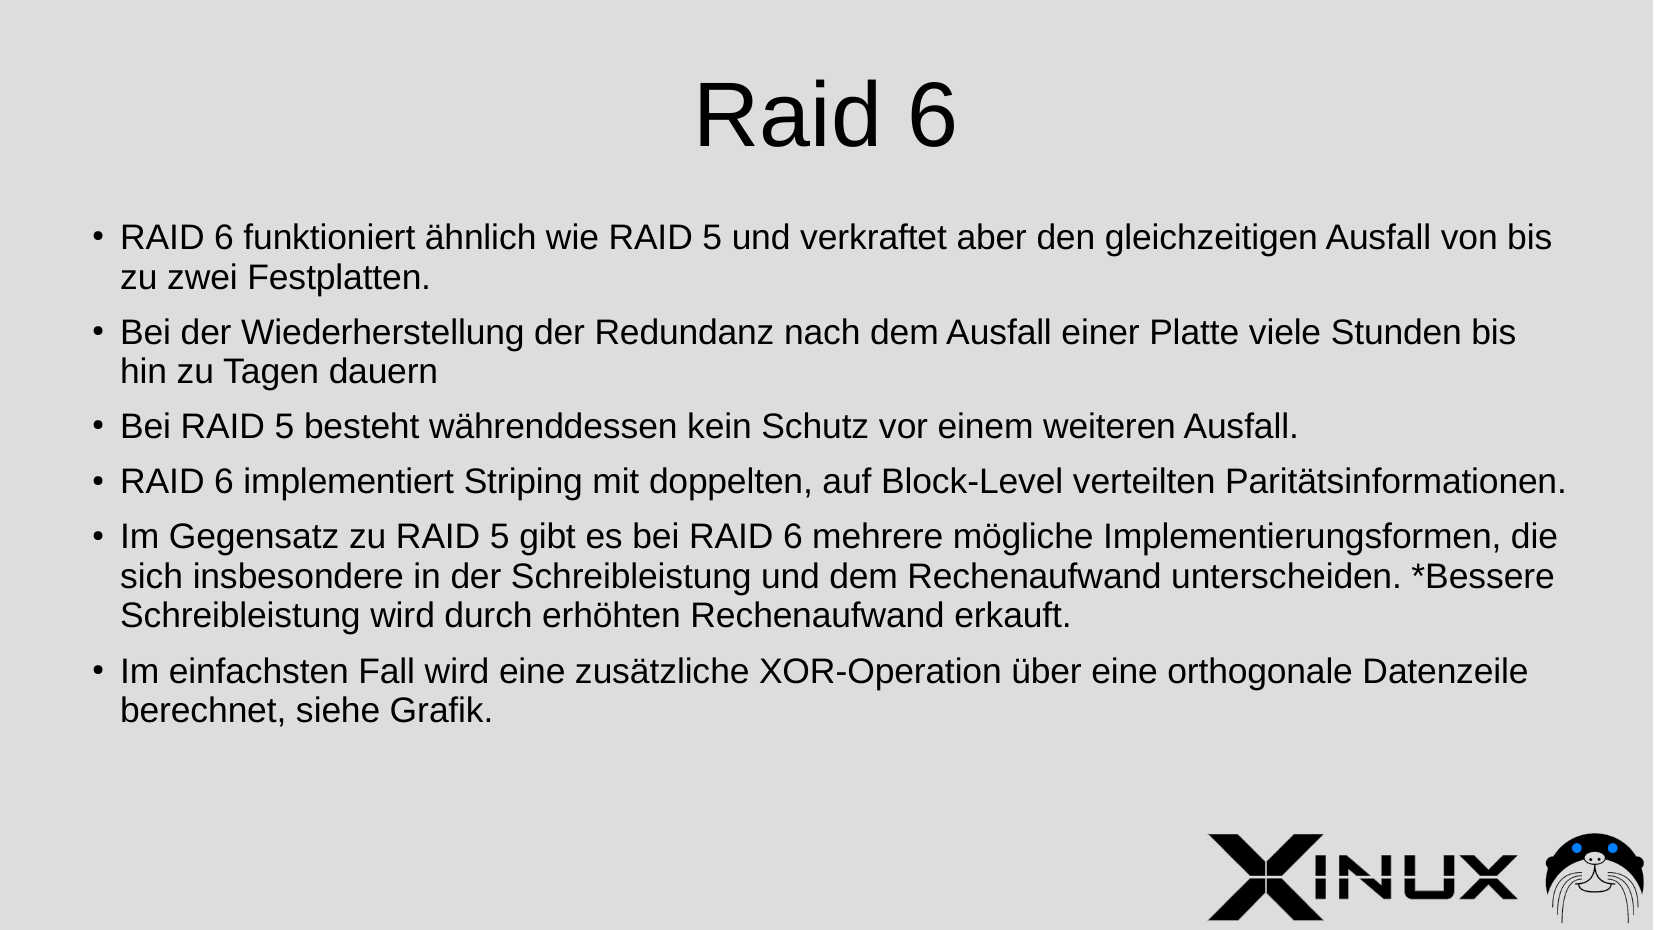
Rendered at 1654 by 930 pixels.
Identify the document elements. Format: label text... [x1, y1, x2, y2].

picture [1200, 824, 1650, 930]
list RAID 6 funktioniert ähnlich wie RAID 5 und verkraftet aber den gleichzeitigen Ausfall von bis zu zwei Festplatten. Bei der Wiederherstellung der Redundanz nach dem Ausfall einer Platte viele Stunden bis hin zu Tagen dauern Bei RAID 5 besteht währenddessen kein Schutz vor einem weiteren Ausfall. RAID 6 implementiert Striping mit doppelten, auf Block-Level verteilten Paritätsinformationen. Im Gegensatz zu RAID 5 gibt es bei RAID 6 mehrere mögliche Implementierungsformen, die sich insbesondere in der Schreibleistung und dem Rechenaufwand unterscheiden. *Bessere Schreibleistung wird durch erhöhten Rechenaufwand erkauft. Im einfachsten Fall wird eine zusätzliche XOR-Operation über eine orthogonale Datenzeile berechnet, siehe Grafik. [82, 217, 1571, 757]
title Raid 6 [82, 37, 1571, 193]
